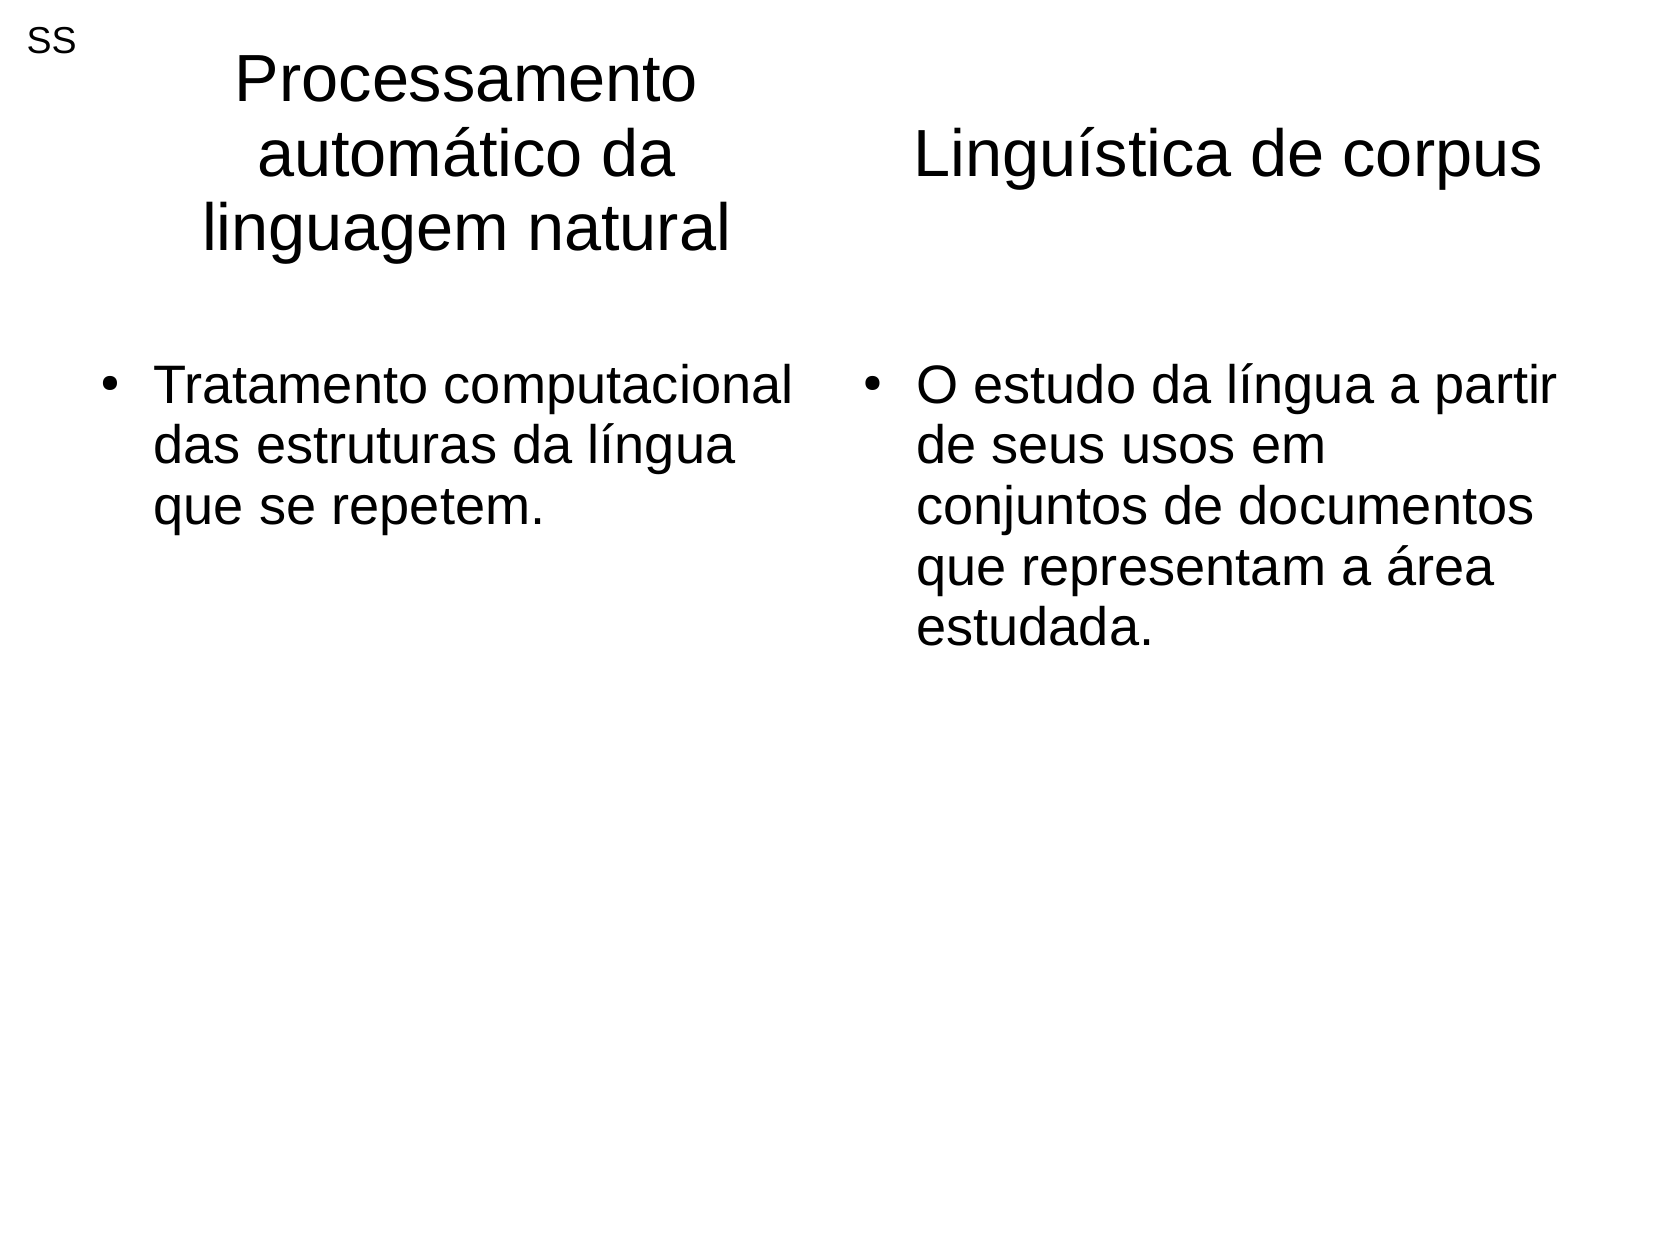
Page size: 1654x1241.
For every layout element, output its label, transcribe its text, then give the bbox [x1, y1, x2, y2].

list O estudo da língua a partir de seus usos em conjuntos de documentos que representam a área estudada. [845, 354, 1572, 1010]
text_box SS [11, 11, 92, 69]
title Linguística de corpus [850, 49, 1571, 257]
list Tratamento computacional das estruturas da língua que se repetem. [82, 354, 809, 1010]
title Processamento automático da linguagem natural [82, 0, 815, 358]
